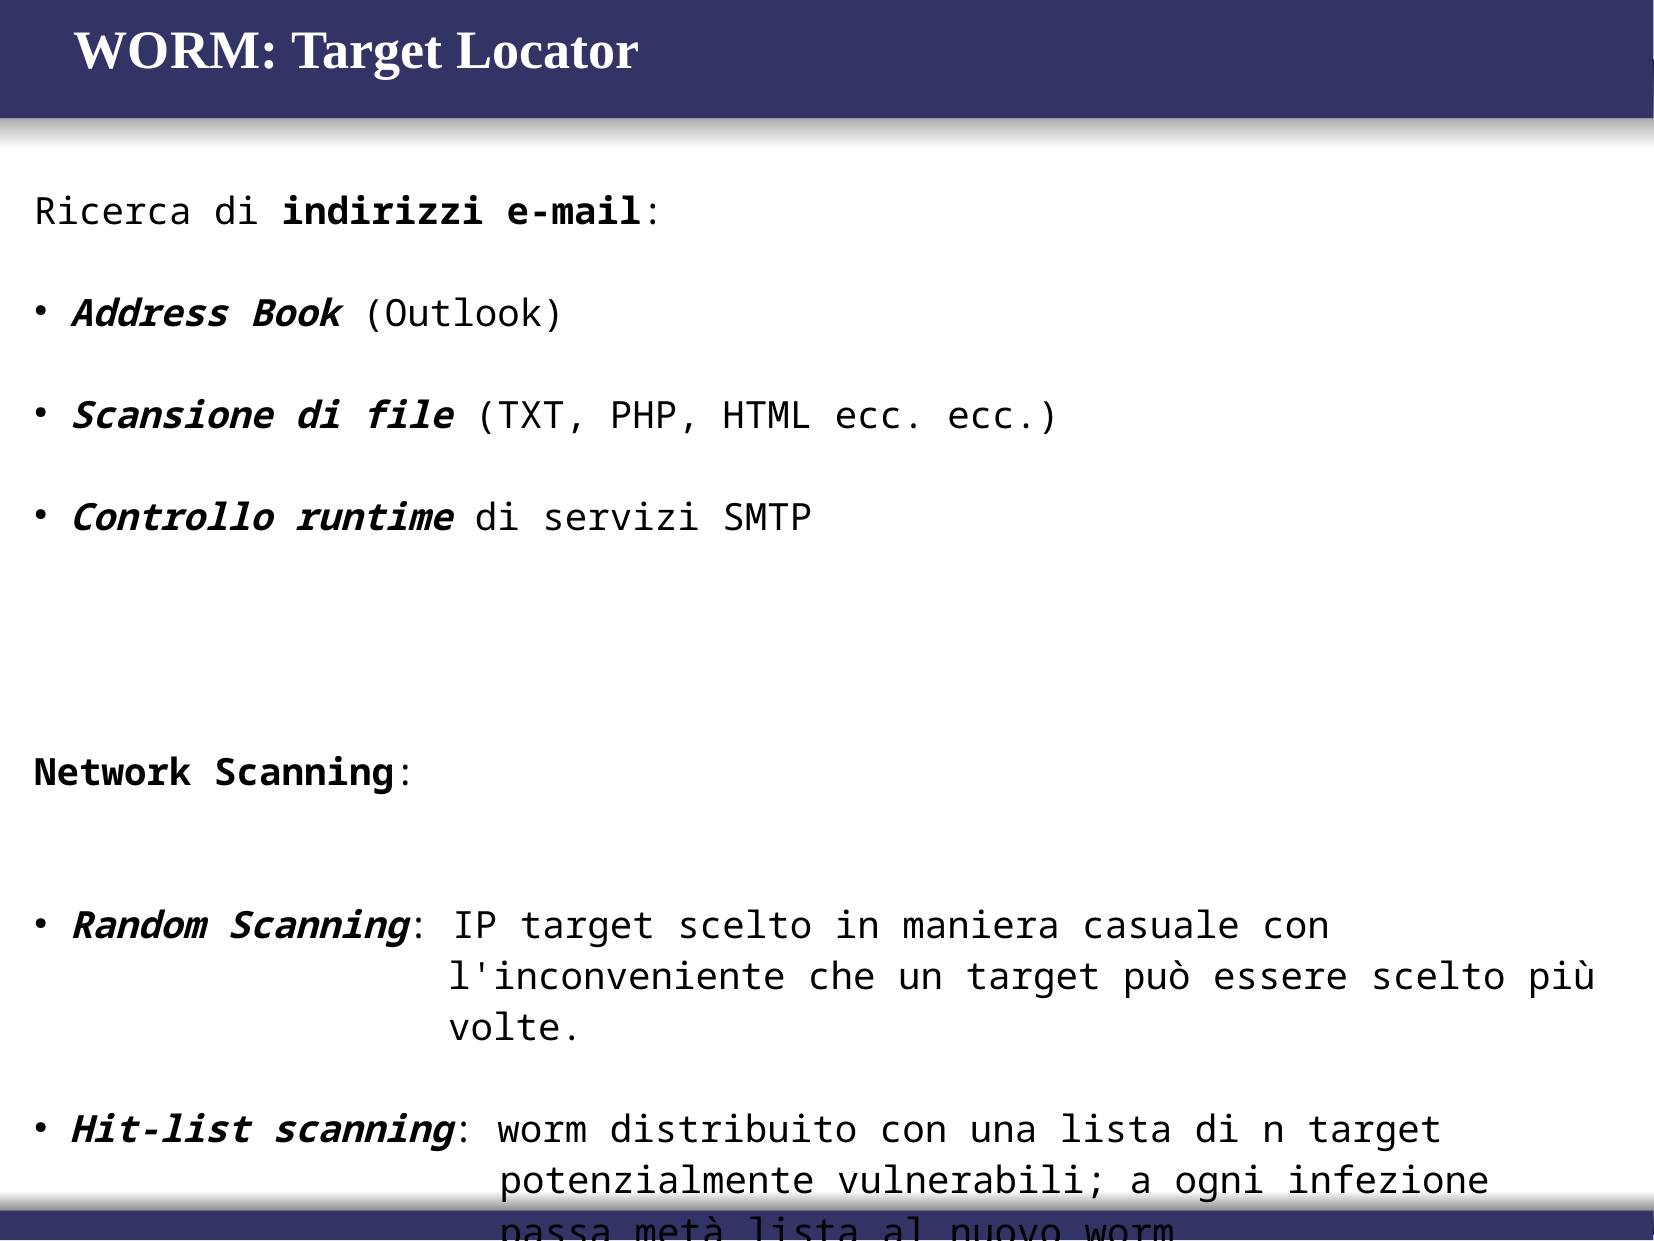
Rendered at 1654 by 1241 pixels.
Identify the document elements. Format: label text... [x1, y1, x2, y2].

text_box [1112, 1227, 1124, 1241]
text_box [955, 1227, 965, 1241]
text_box [639, 1227, 644, 1241]
text_box [528, 1235, 538, 1241]
text_box Ricerca di indirizzi e-mail: Address Book (Outlook) Scansione di file (TXT, PHP, HTML ecc. ecc.) Controllo runtime di servizi SMTP Network Scanning: Random Scanning: IP target scelto in maniera casuale con l'inconveniente che un target può essere scelto più volte. Hit-list scanning: worm distribuito con una lista di n target potenzialmente vulnerabili; a ogni infezione passa metà lista al nuovo worm [19, 177, 1625, 975]
text_box [595, 1235, 605, 1241]
text_box [0, 1192, 1654, 1241]
text_box [888, 1235, 898, 1241]
text_box [999, 1227, 1011, 1241]
text_box [505, 1227, 516, 1241]
text_box [1157, 1227, 1162, 1241]
text_box [843, 1235, 853, 1241]
text_box [647, 1228, 652, 1241]
text_box [0, 0, 1654, 148]
text_box [1044, 1227, 1056, 1241]
text_box WORM: Target Locator [59, 12, 656, 89]
text_box [708, 1235, 718, 1241]
text_box [663, 1227, 674, 1233]
text_box [1165, 1228, 1170, 1241]
